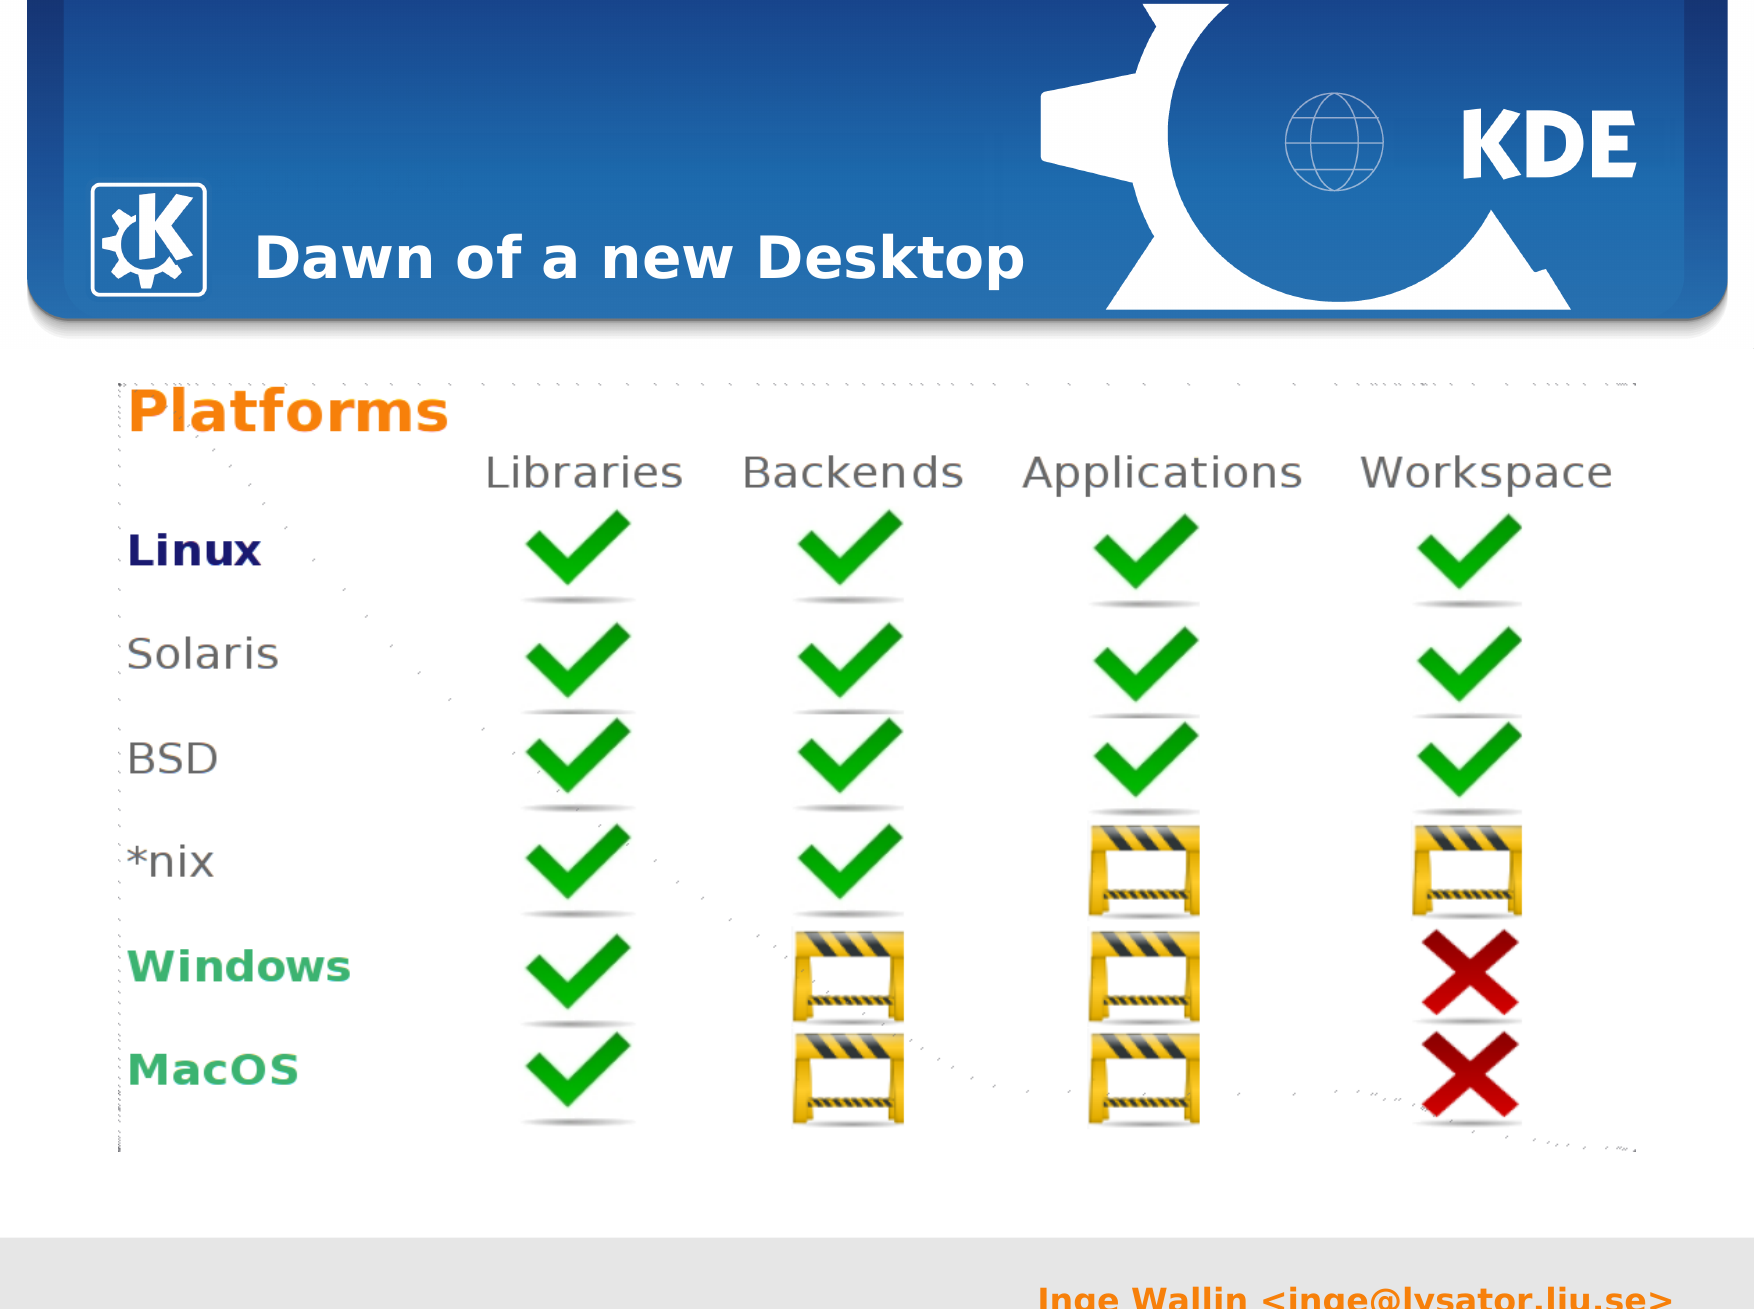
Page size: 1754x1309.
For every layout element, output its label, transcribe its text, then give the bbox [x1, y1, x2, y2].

text_box Inbound Making it easier to run software in KDE Outbound: Making it possible to run KDE software on various Operating systems [112, 562, 1651, 1247]
picture [0, 0, 1754, 349]
text_box Portability [111, 383, 118, 486]
picture [118, 383, 1636, 1152]
text_box Dawn of a new Desktop [208, 183, 1063, 296]
